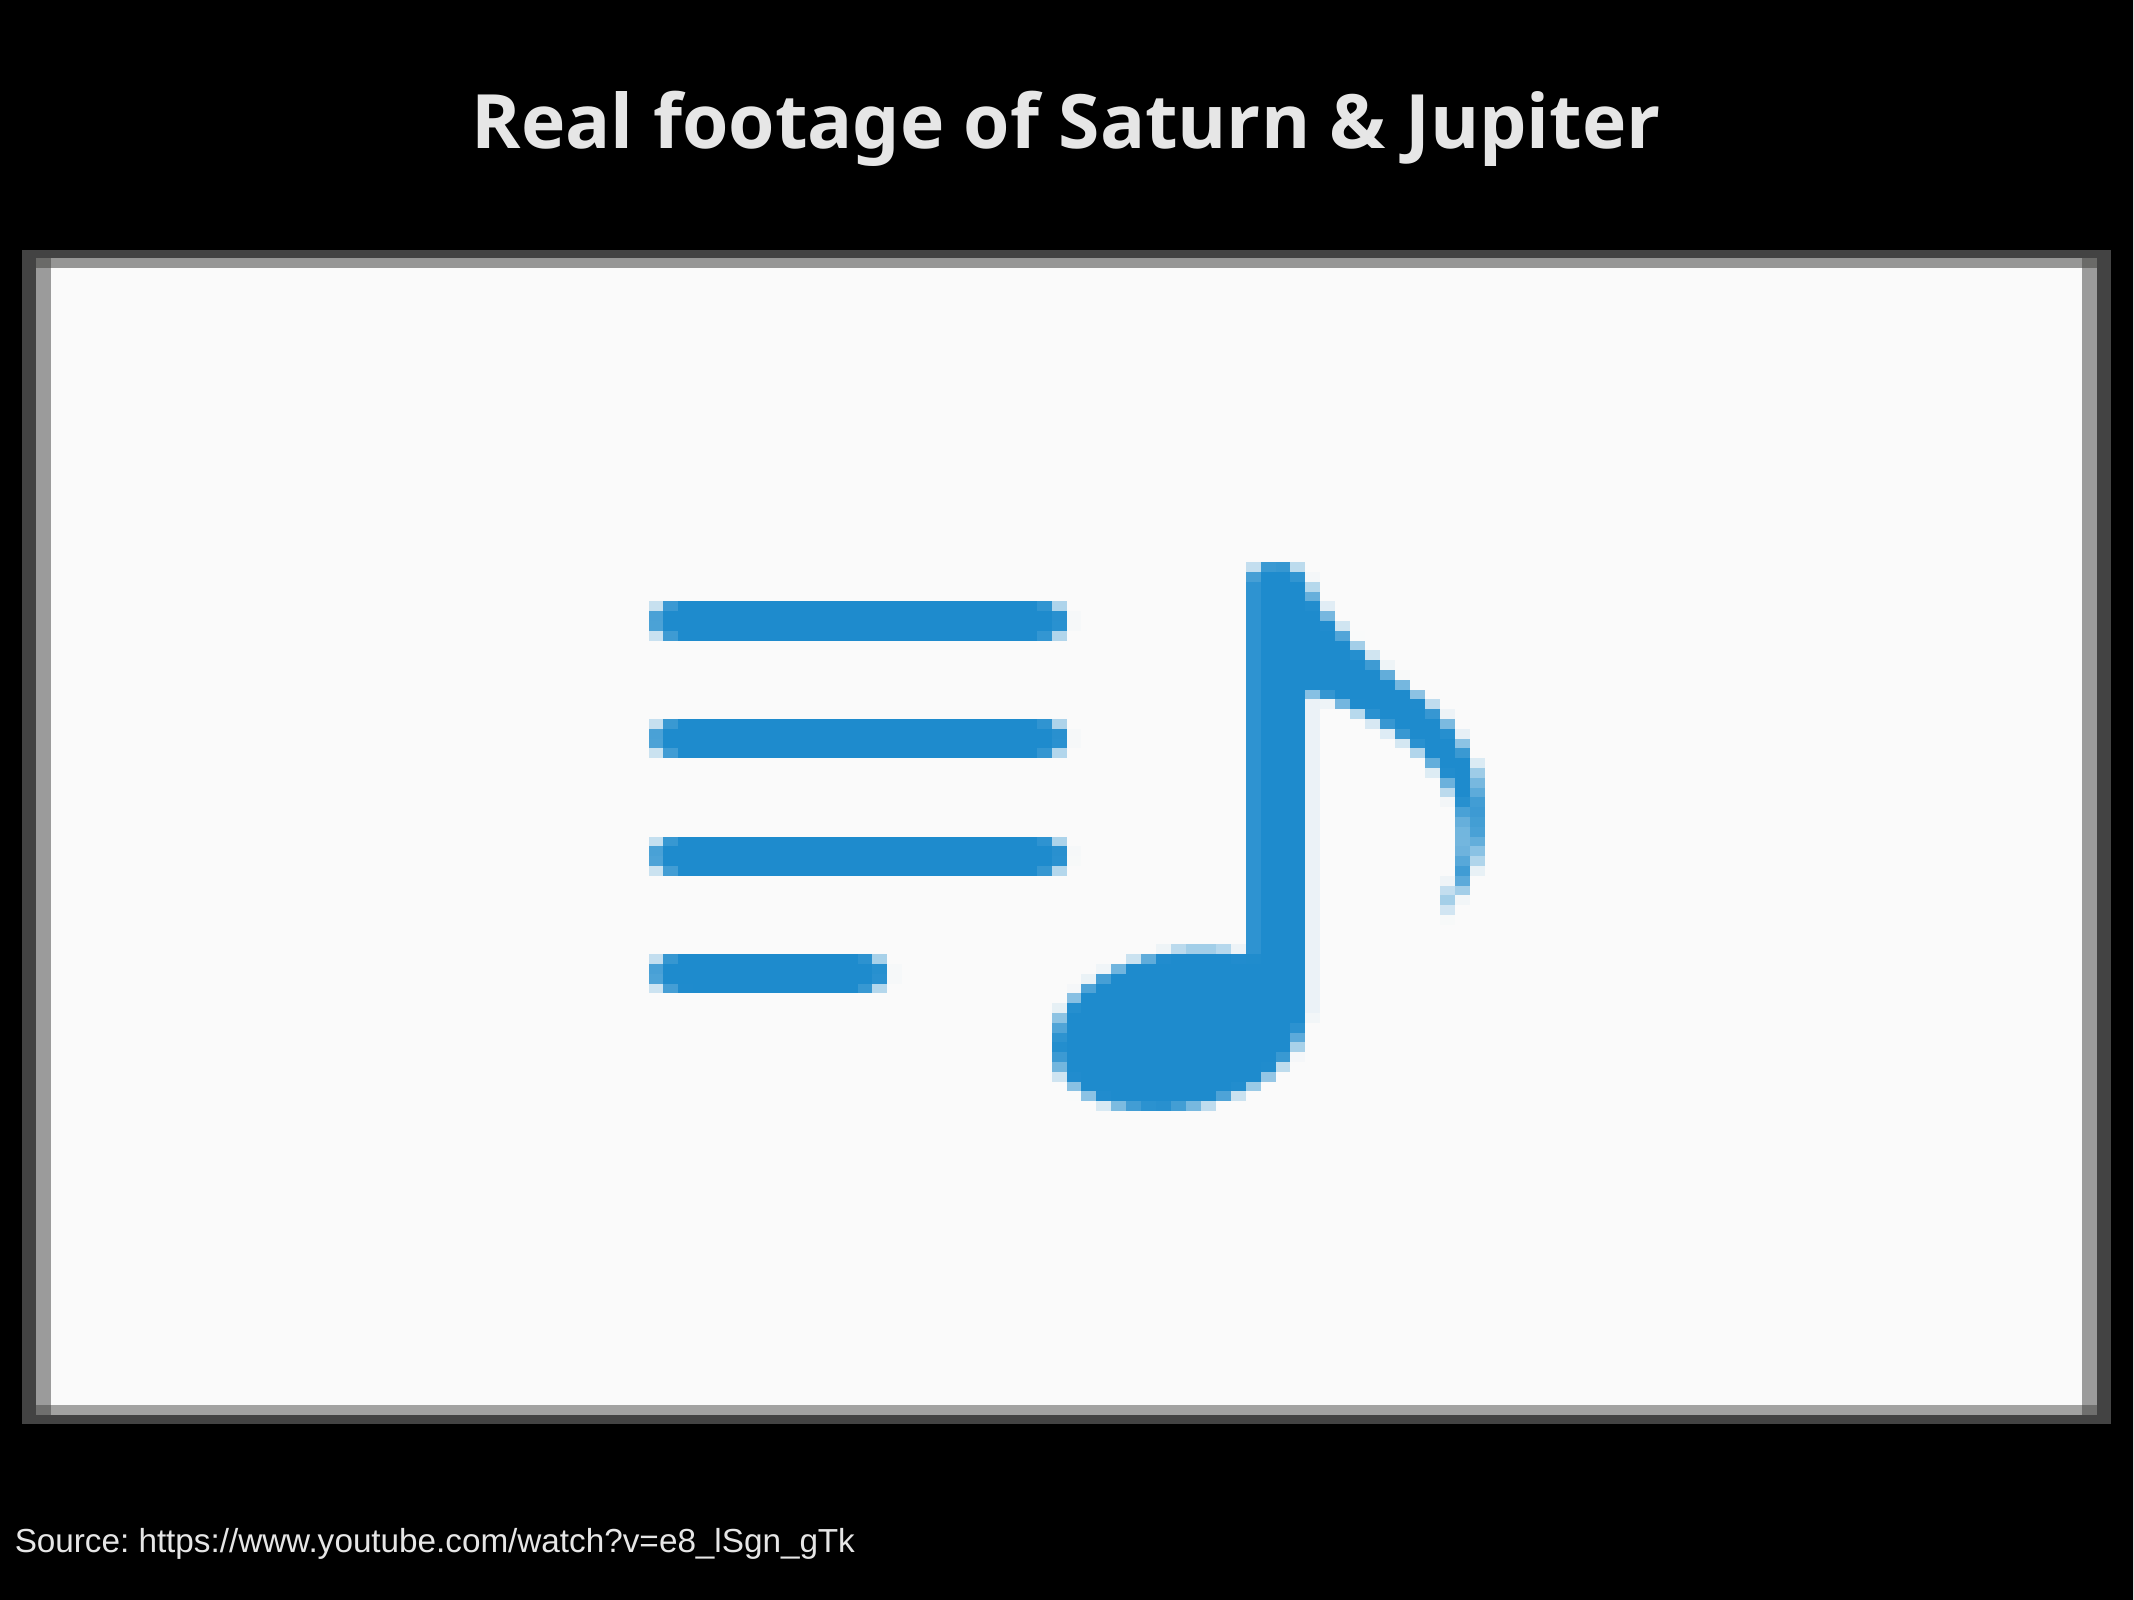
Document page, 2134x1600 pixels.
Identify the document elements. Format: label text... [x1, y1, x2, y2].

title Real footage of Saturn & Jupiter [42, 42, 2091, 196]
text_box [0, 0, 2134, 1600]
text_box Source: https://www.youtube.com/watch?v=e8_lSgn_gTk [0, 1514, 1664, 1589]
